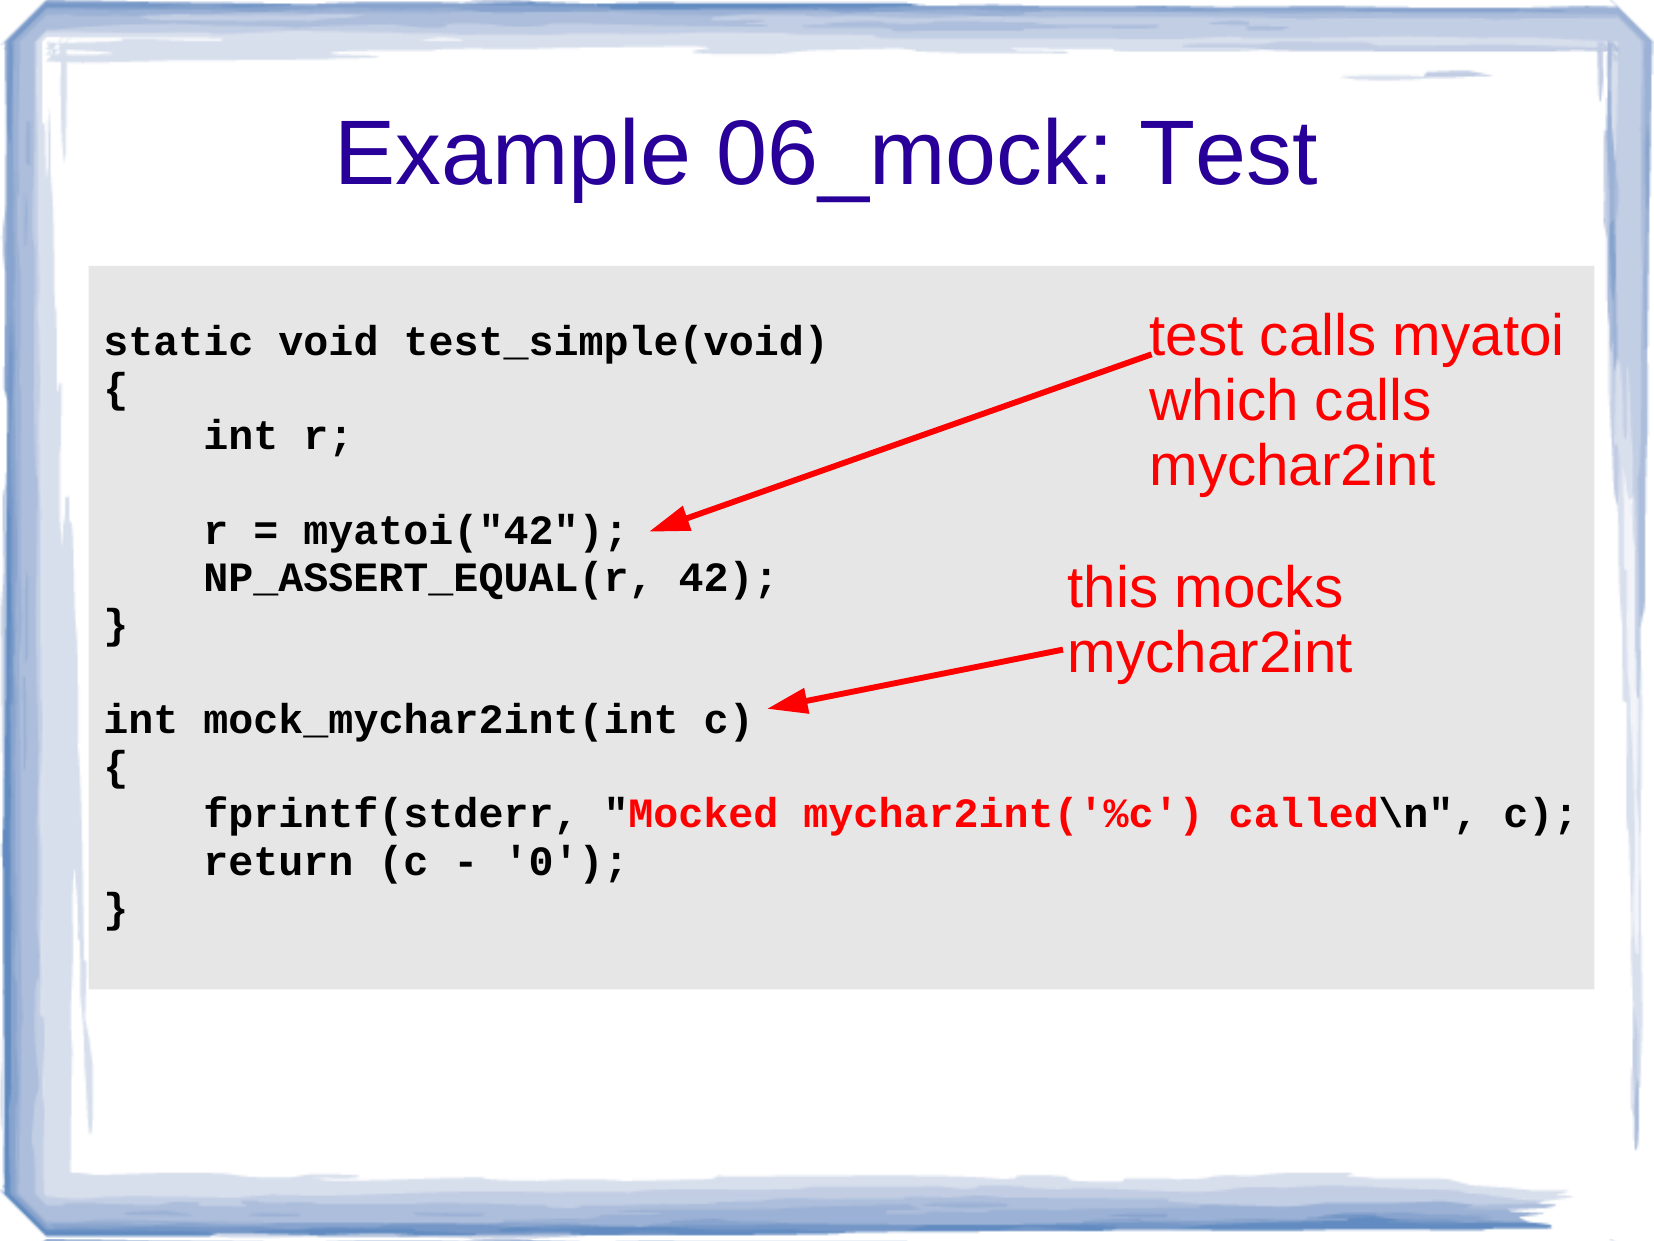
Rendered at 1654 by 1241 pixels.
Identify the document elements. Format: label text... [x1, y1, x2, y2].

text_box test calls myatoi which calls mychar2int [1134, 295, 1581, 506]
picture [0, 0, 1654, 1241]
title Example 06_mock: Test [82, 49, 1571, 257]
text_box static void test_simple(void) { int r; r = myatoi("42"); NP_ASSERT_EQUAL(r, 42); } int mock_mychar2int(int c) { fprintf(stderr, "Mocked mychar2int('%c') called\n", c); return (c - '0'); } [88, 265, 1595, 990]
text_box this mocks mychar2int [1053, 547, 1585, 693]
